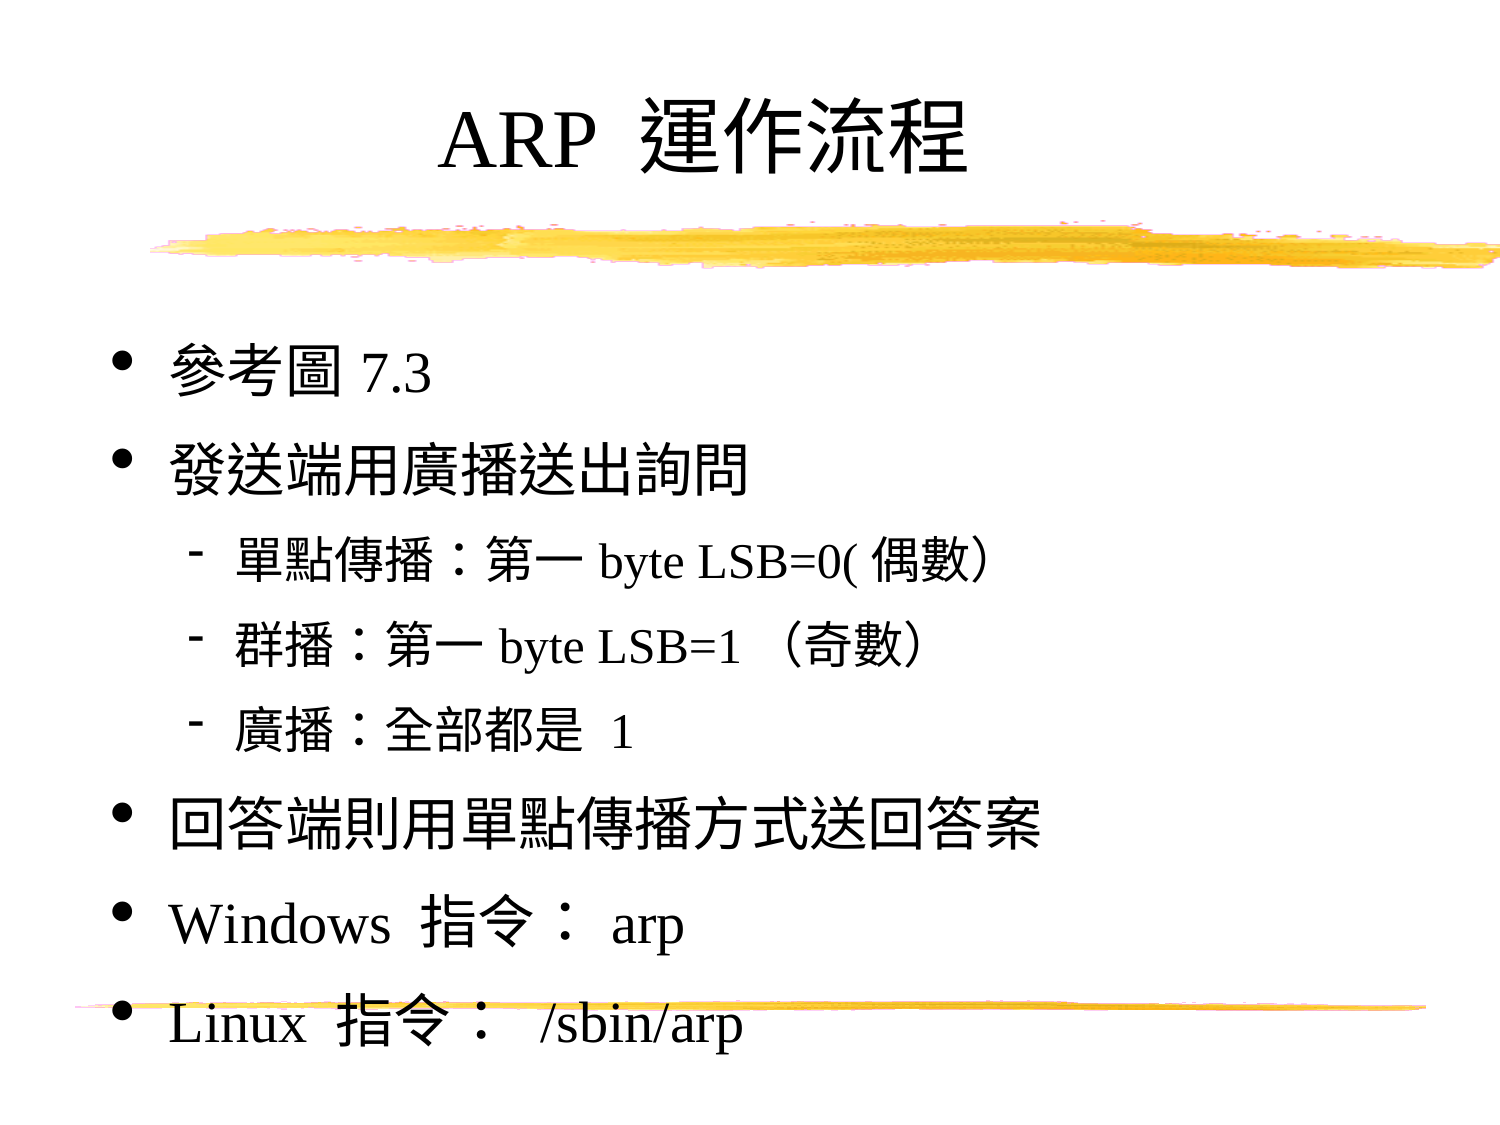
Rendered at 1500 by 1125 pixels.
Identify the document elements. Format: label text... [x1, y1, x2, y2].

list 參考圖7.3 發送端用廣播送出詢問 單點傳播：第一byte LSB=0(偶數） 群播：第一byte LSB=1（奇數） 廣播：全部都是 1 回答端則用單點傳播方式送回答案 Windows 指令：arp Linux 指令： /sbin/arp [112, 324, 1388, 986]
picture [428, 999, 1426, 1013]
picture [150, 215, 1500, 279]
picture [75, 999, 346, 1013]
picture [350, 999, 361, 1013]
picture [405, 999, 439, 1013]
title ARP 運作流程 [66, 44, 1342, 218]
picture [365, 999, 415, 1013]
